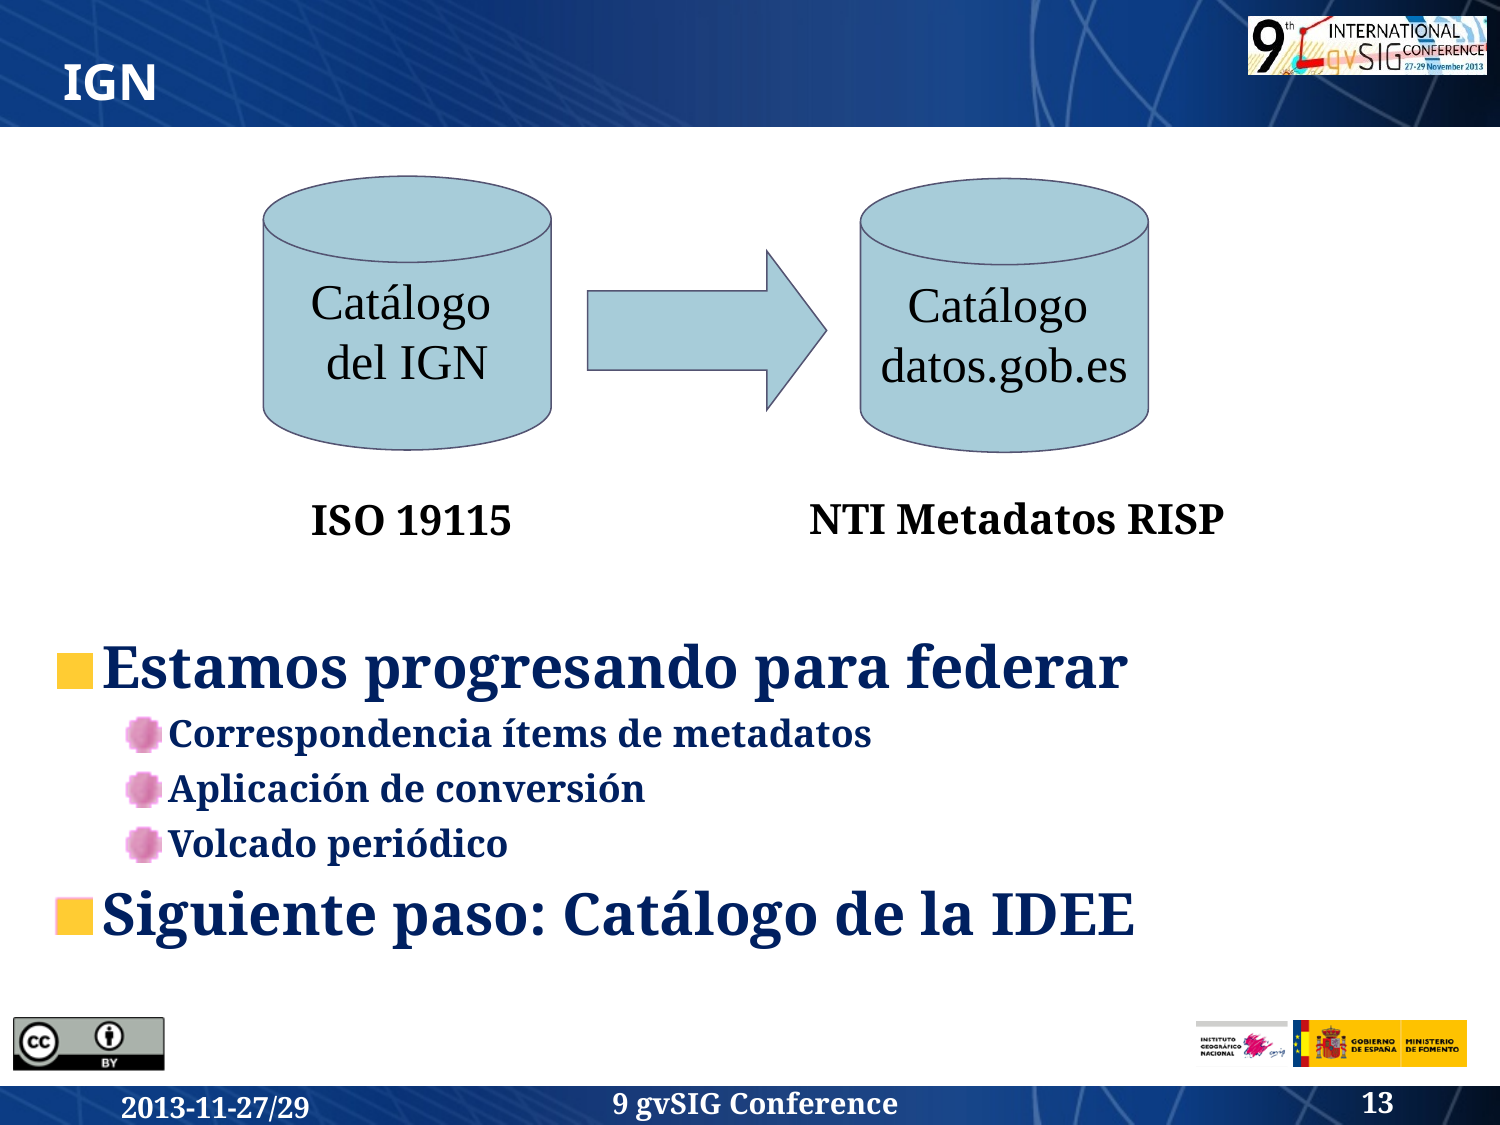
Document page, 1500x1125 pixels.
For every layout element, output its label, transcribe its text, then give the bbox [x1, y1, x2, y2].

title IGN [0, 43, 1275, 107]
list Estamos progresando para federar Correspondencia ítems de metadatos Aplicación de conversión Volcado periódico Siguiente paso: Catálogo de la IDEE [31, 622, 1465, 986]
picture [13, 1017, 166, 1072]
text_box Catálogo datos.gob.es [860, 178, 1149, 453]
picture [0, 1086, 1500, 1125]
text_box Catálogo del IGN [263, 176, 552, 451]
picture [1195, 1019, 1467, 1068]
text_box NTI Metadatos RISP [783, 485, 1241, 551]
picture [0, 0, 1500, 127]
text_box ISO 19115 [286, 486, 528, 552]
text_box [587, 251, 827, 410]
